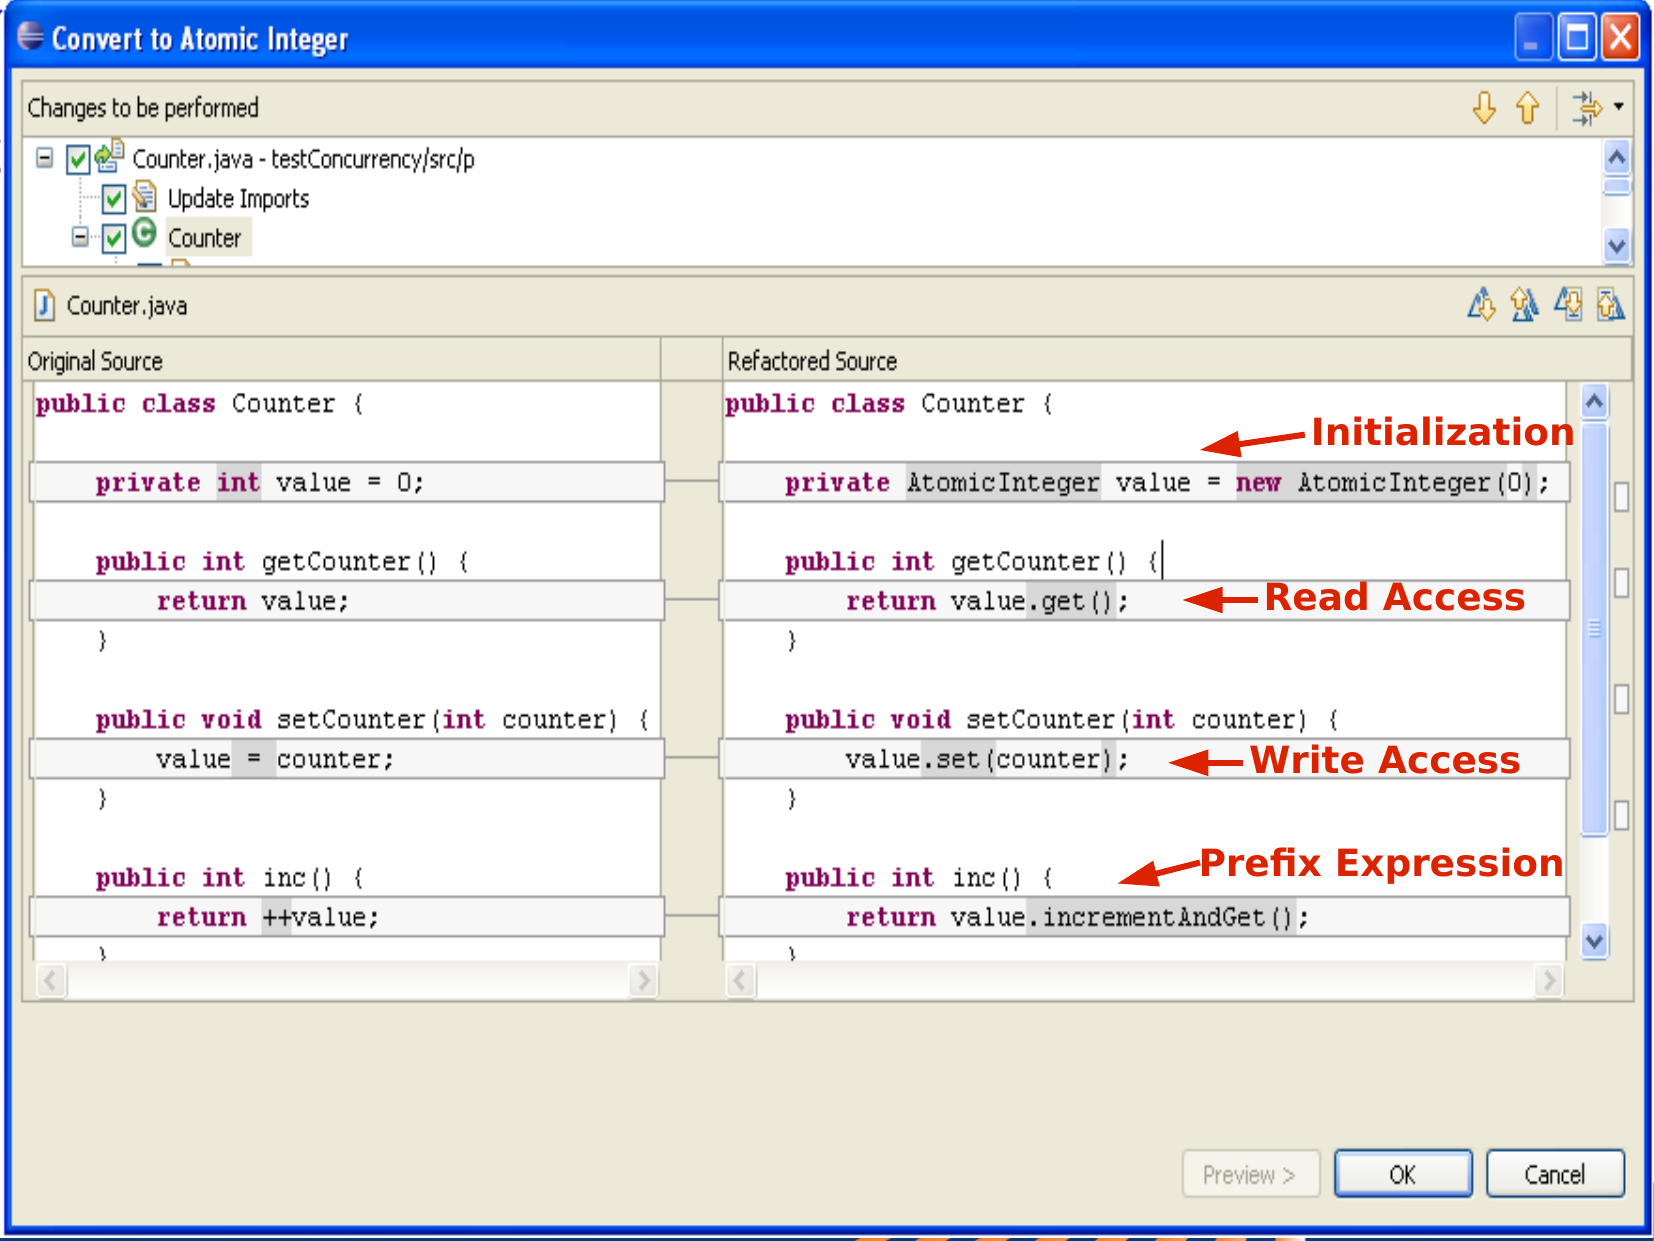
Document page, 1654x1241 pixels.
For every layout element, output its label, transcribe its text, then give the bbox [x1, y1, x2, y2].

text_box Initialization [1296, 403, 1591, 462]
picture [0, 0, 1654, 1241]
text_box Write Access [1234, 731, 1537, 790]
text_box Read Access [1248, 568, 1542, 627]
text_box Prefix Expression [1183, 834, 1582, 893]
